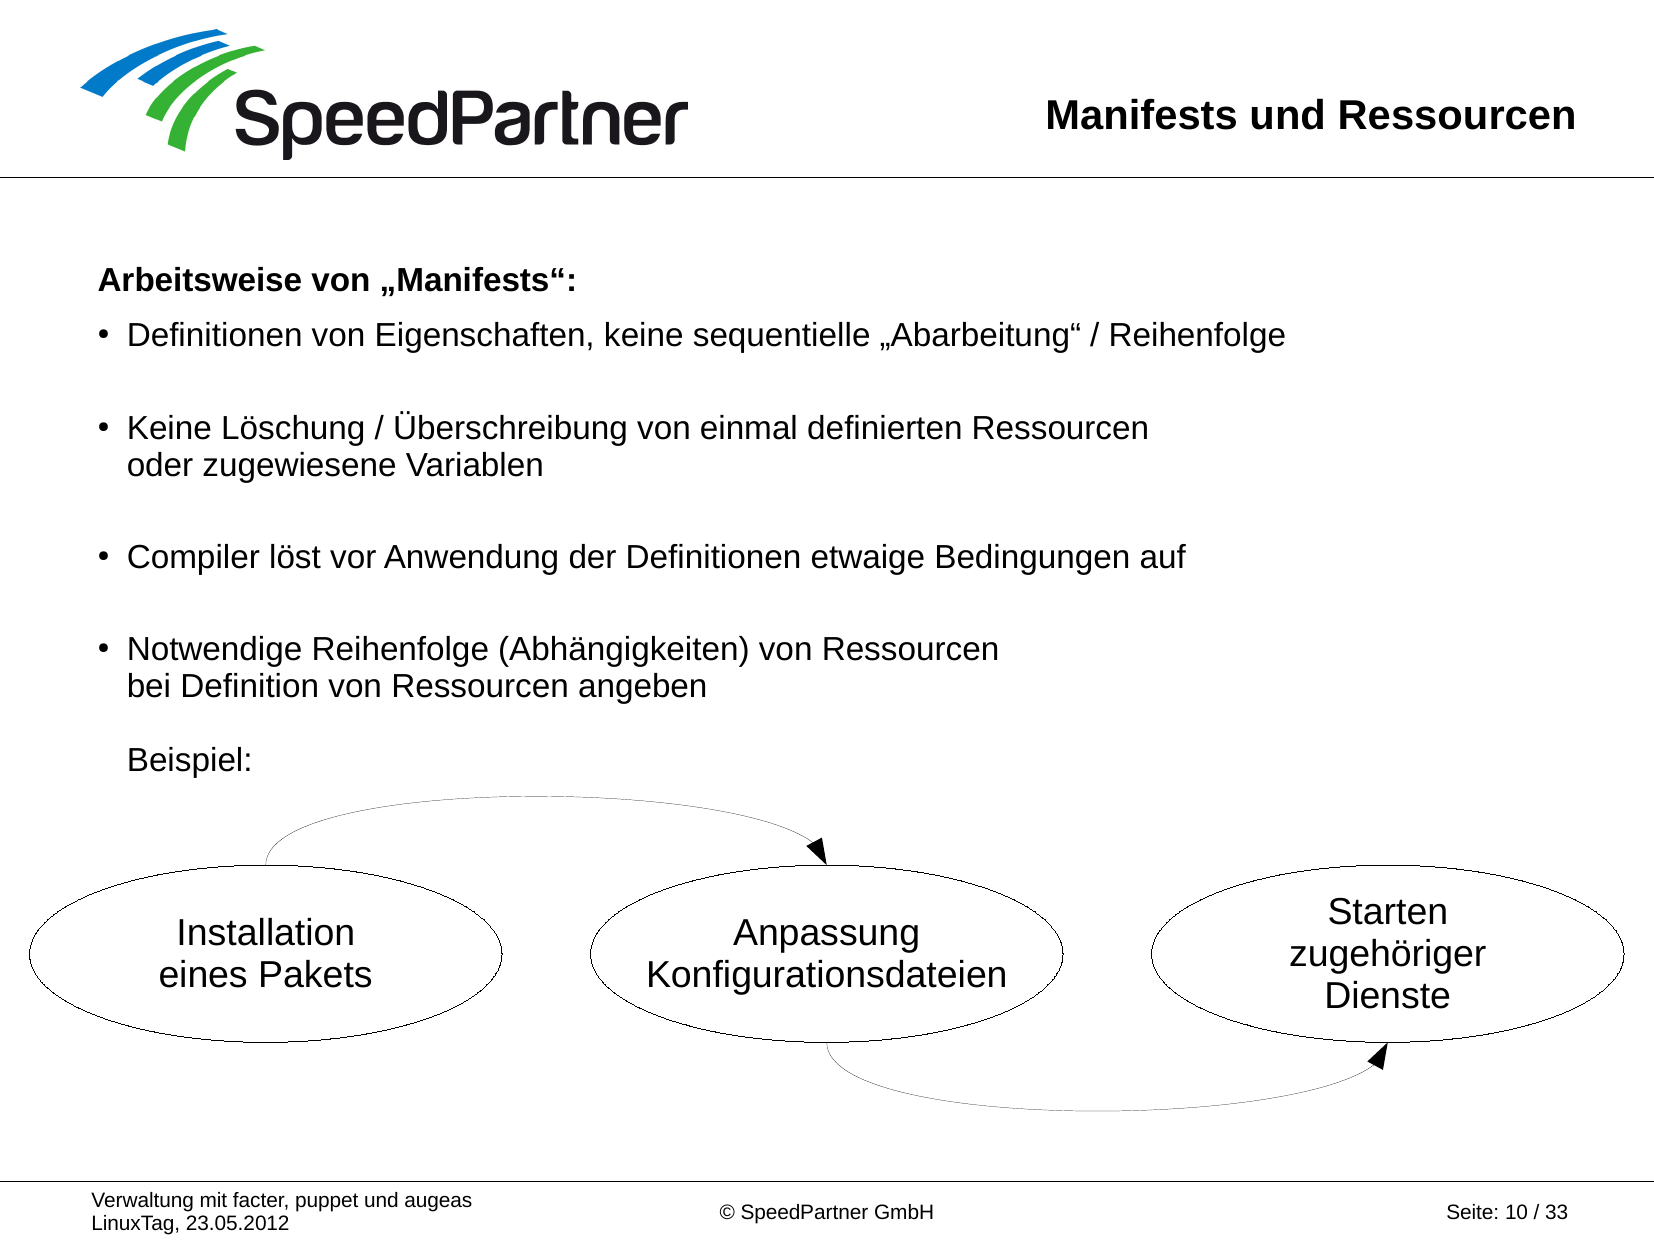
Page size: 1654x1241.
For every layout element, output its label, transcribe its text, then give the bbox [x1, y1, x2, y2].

text_box Arbeitsweise von „Manifests“: Definitionen von Eigenschaften, keine sequentielle „Abarbeitung“ / Reihenfolge Keine Löschung / Überschreibung von einmal definierten Ressourcen oder zugewiesene Variablen Compiler löst vor Anwendung der Definitionen etwaige Bedingungen auf Notwendige Reihenfolge (Abhängigkeiten) von Ressourcen bei Definition von Ressourcen angeben Beispiel: [82, 253, 1565, 1110]
text_box Installation eines Pakets [29, 865, 503, 1043]
text_box Arbeitsweise von „Manifests“: Definitionen von Eigenschaften, keine sequentielle „Abarbeitung“ / Reihenfolge Keine Löschung / Überschreibung von einmal definierten Ressourcen oder zugewiesene Variablen Compiler löst vor Anwendung der Definitionen etwaige Bedingungen auf Notwendige Reihenfolge (Abhängigkeiten) von Ressourcen bei Definition von Ressourcen angeben Beispiel: [82, 797, 1565, 1177]
text_box Starten zugehöriger Dienste [1151, 865, 1625, 1043]
text_box Anpassung Konfigurationsdateien [590, 865, 1064, 1043]
picture [80, 29, 688, 160]
title Manifests und Ressourcen [590, 70, 1577, 160]
